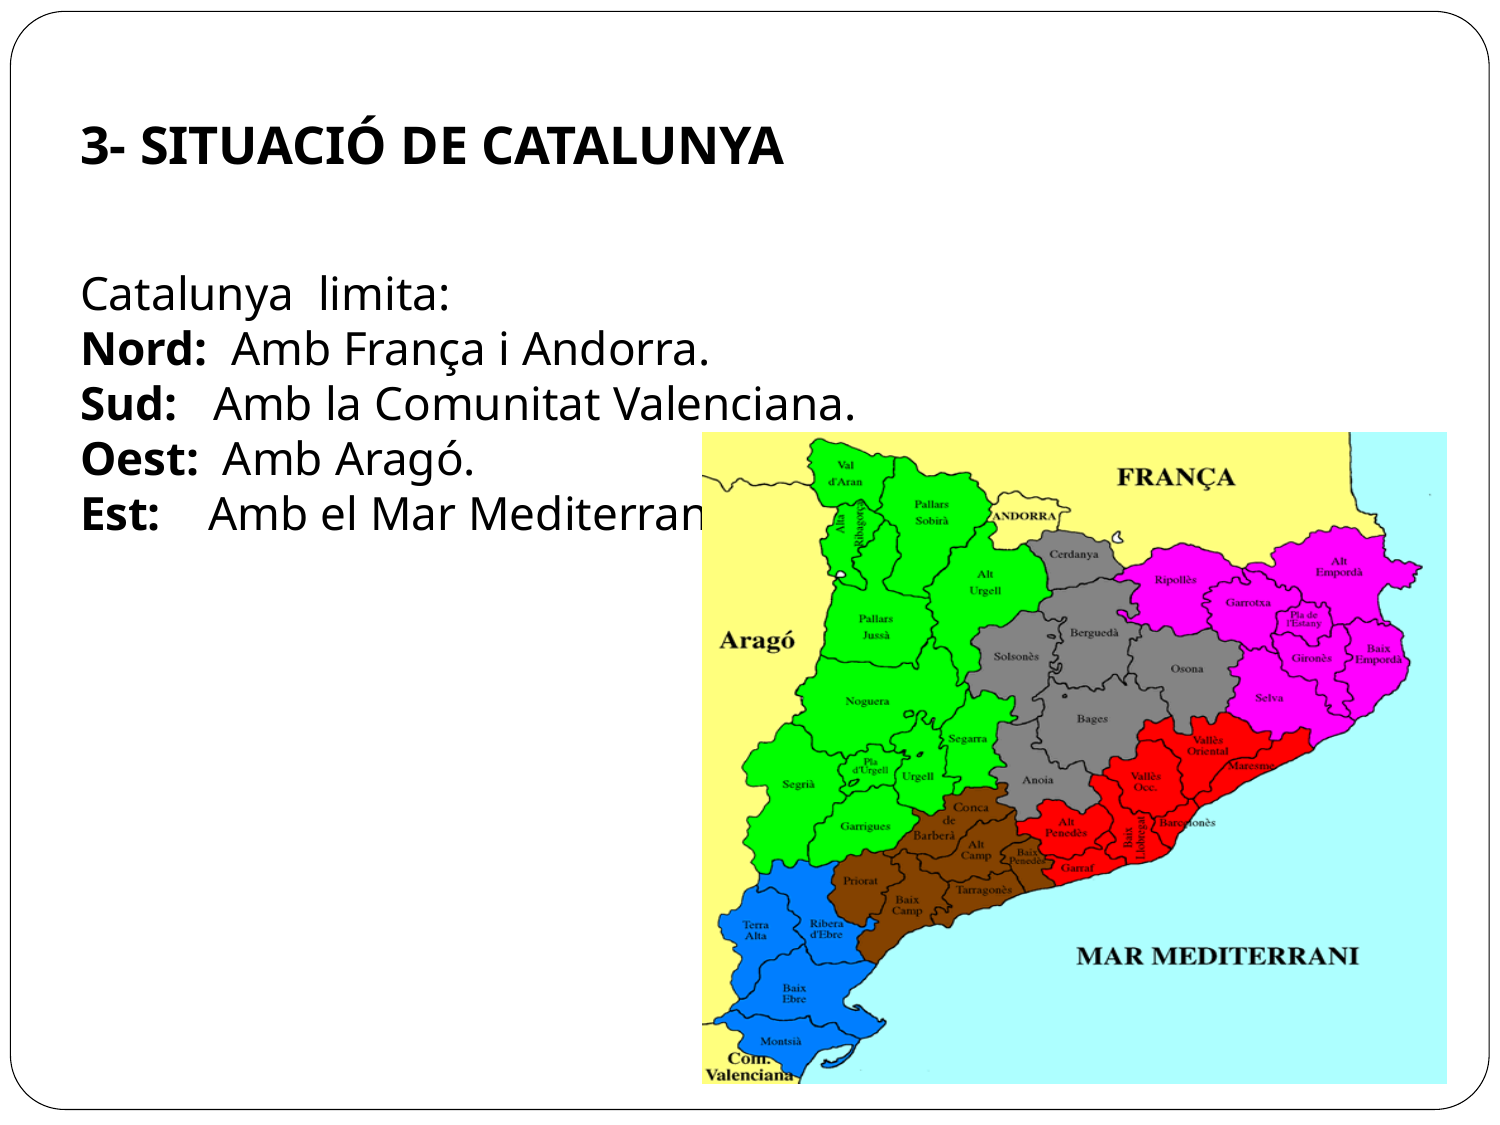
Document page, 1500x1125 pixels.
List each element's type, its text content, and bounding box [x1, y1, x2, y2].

picture [702, 432, 1447, 1084]
title 3- SITUACIÓ DE CATALUNYA Catalunya limita: Nord: Amb França i Andorra. Sud: Amb la Comunitat Valenciana. Oest: Amb Aragó. Est: Amb el Mar Mediterrani. [64, 90, 1388, 610]
